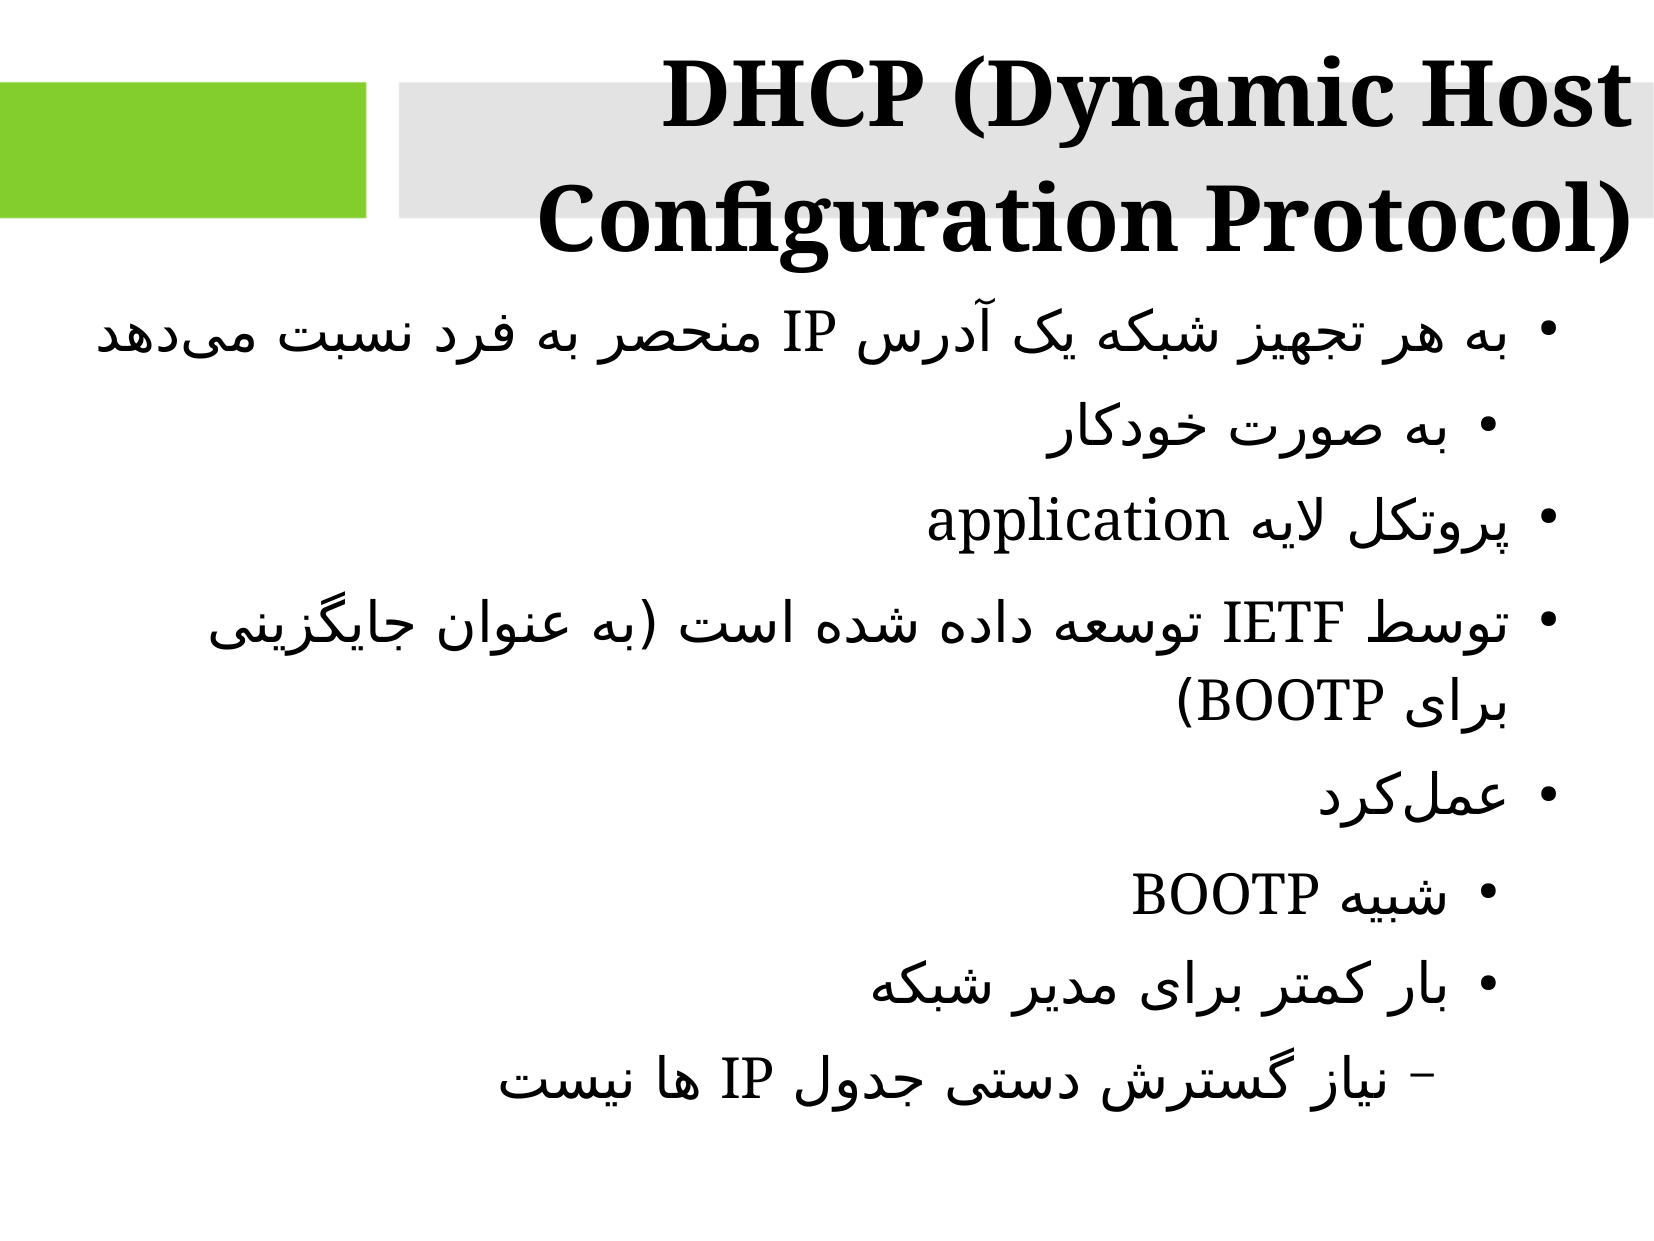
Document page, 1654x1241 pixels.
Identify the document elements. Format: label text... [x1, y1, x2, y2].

list به هر تجهیز شبکه یک آدرس IP منحصر به فرد نسبت می‌دهد به صورت خودکار پروتکل لایه application توسط IETF توسعه داده شده است (به عنوان جایگزینی برای BOOTP) عمل‌کرد شبیه BOOTP بار کمتر برای مدیر شبکه نیاز گسترش دستی جدول IP ها نیست [82, 290, 1571, 1182]
title DHCP (Dynamic Host Configuration Protocol) [15, 49, 1636, 257]
picture [0, 0, 1654, 1241]
